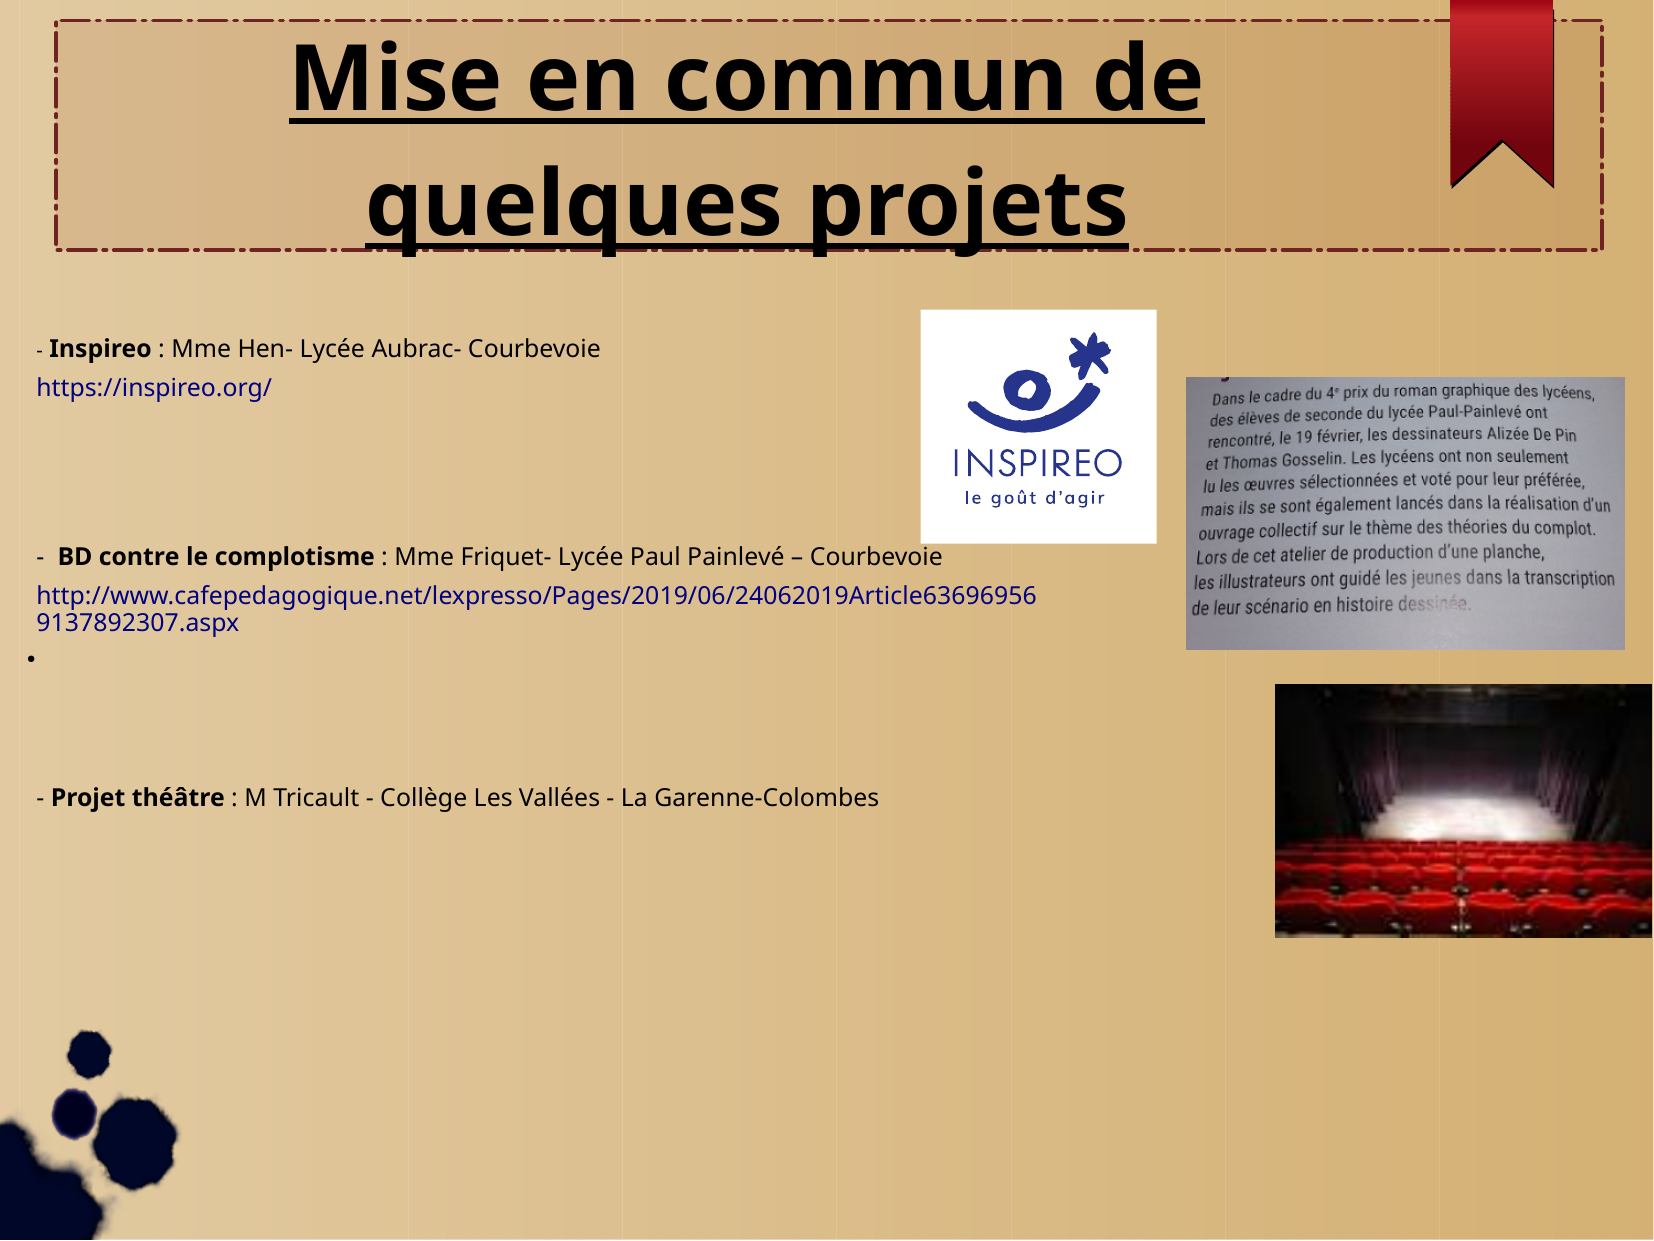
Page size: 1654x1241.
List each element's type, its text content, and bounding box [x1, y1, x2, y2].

title Mise en commun de quelques projets [82, 10, 1412, 266]
picture [1186, 377, 1625, 650]
picture [920, 309, 1157, 544]
list - Inspireo : Mme Hen- Lycée Aubrac- Courbevoie https://inspireo.org/ - BD contre le complotisme : Mme Friquet- Lycée Paul Painlevé – Courbevoie http://www.cafepedagogique.net/lexpresso/Pages/2019/06/24062019Article636969569137892307.aspx - Projet théâtre : M Tricault - Collège Les Vallées - La Garenne-Colombes [23, 330, 1040, 1050]
picture [1275, 684, 1652, 938]
